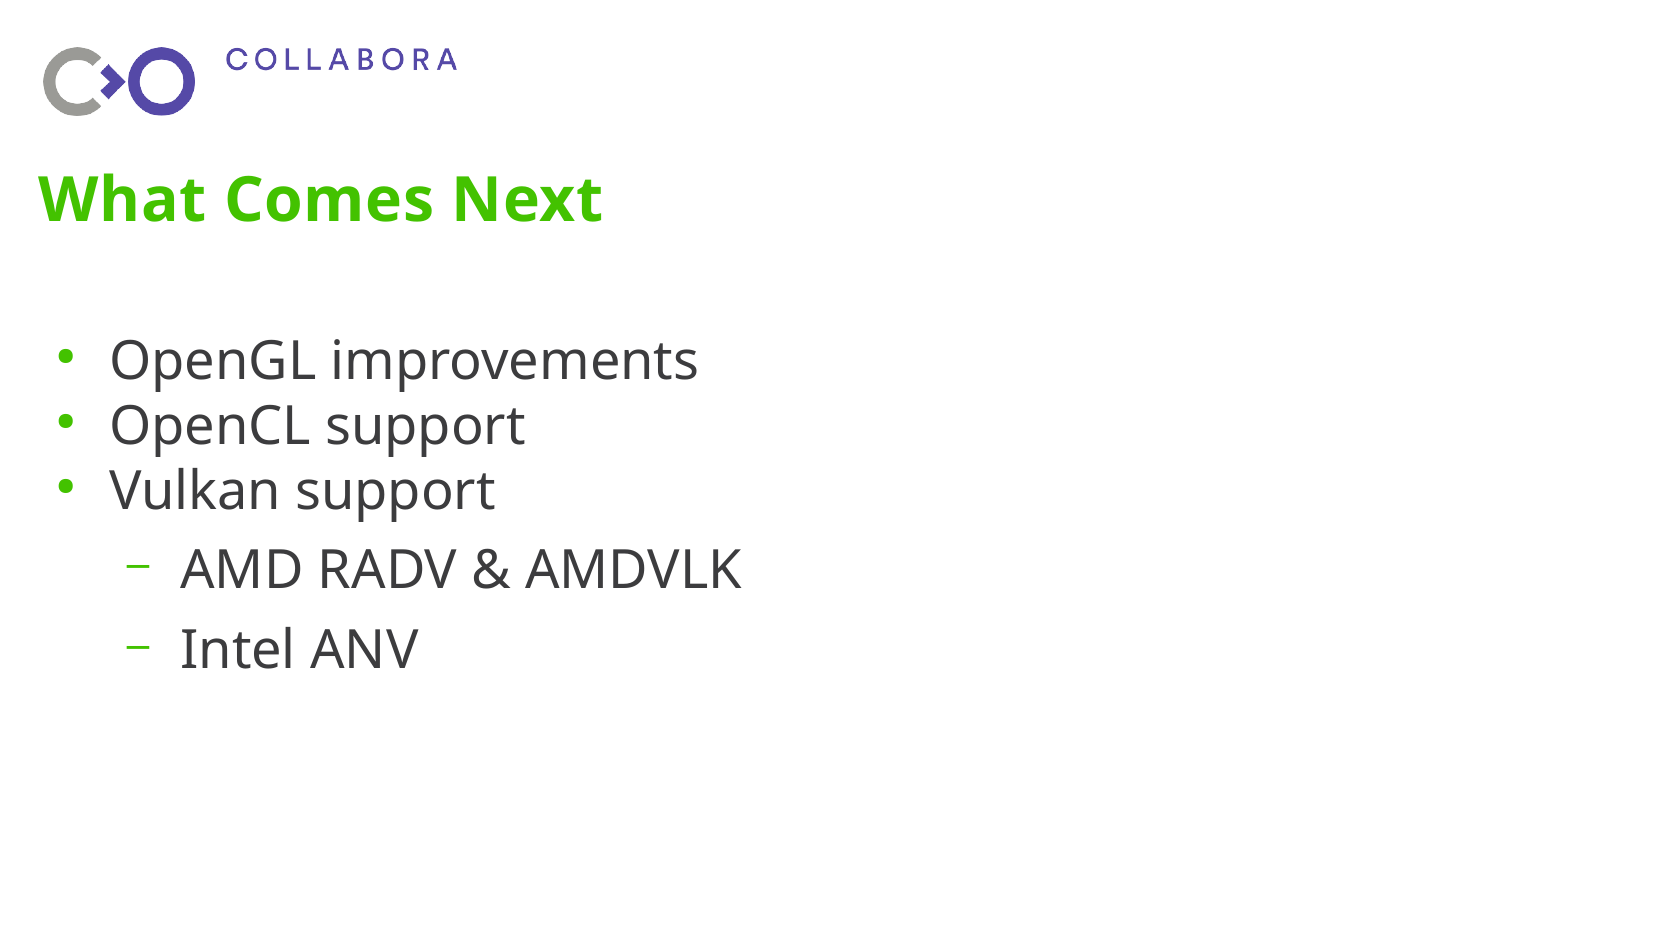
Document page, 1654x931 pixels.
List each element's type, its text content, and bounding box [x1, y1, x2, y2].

picture [43, 47, 457, 116]
list OpenGL improvements OpenCL support Vulkan support AMD RADV & AMDVLK Intel ANV [38, 325, 1614, 581]
title What Comes Next [38, 159, 1614, 216]
